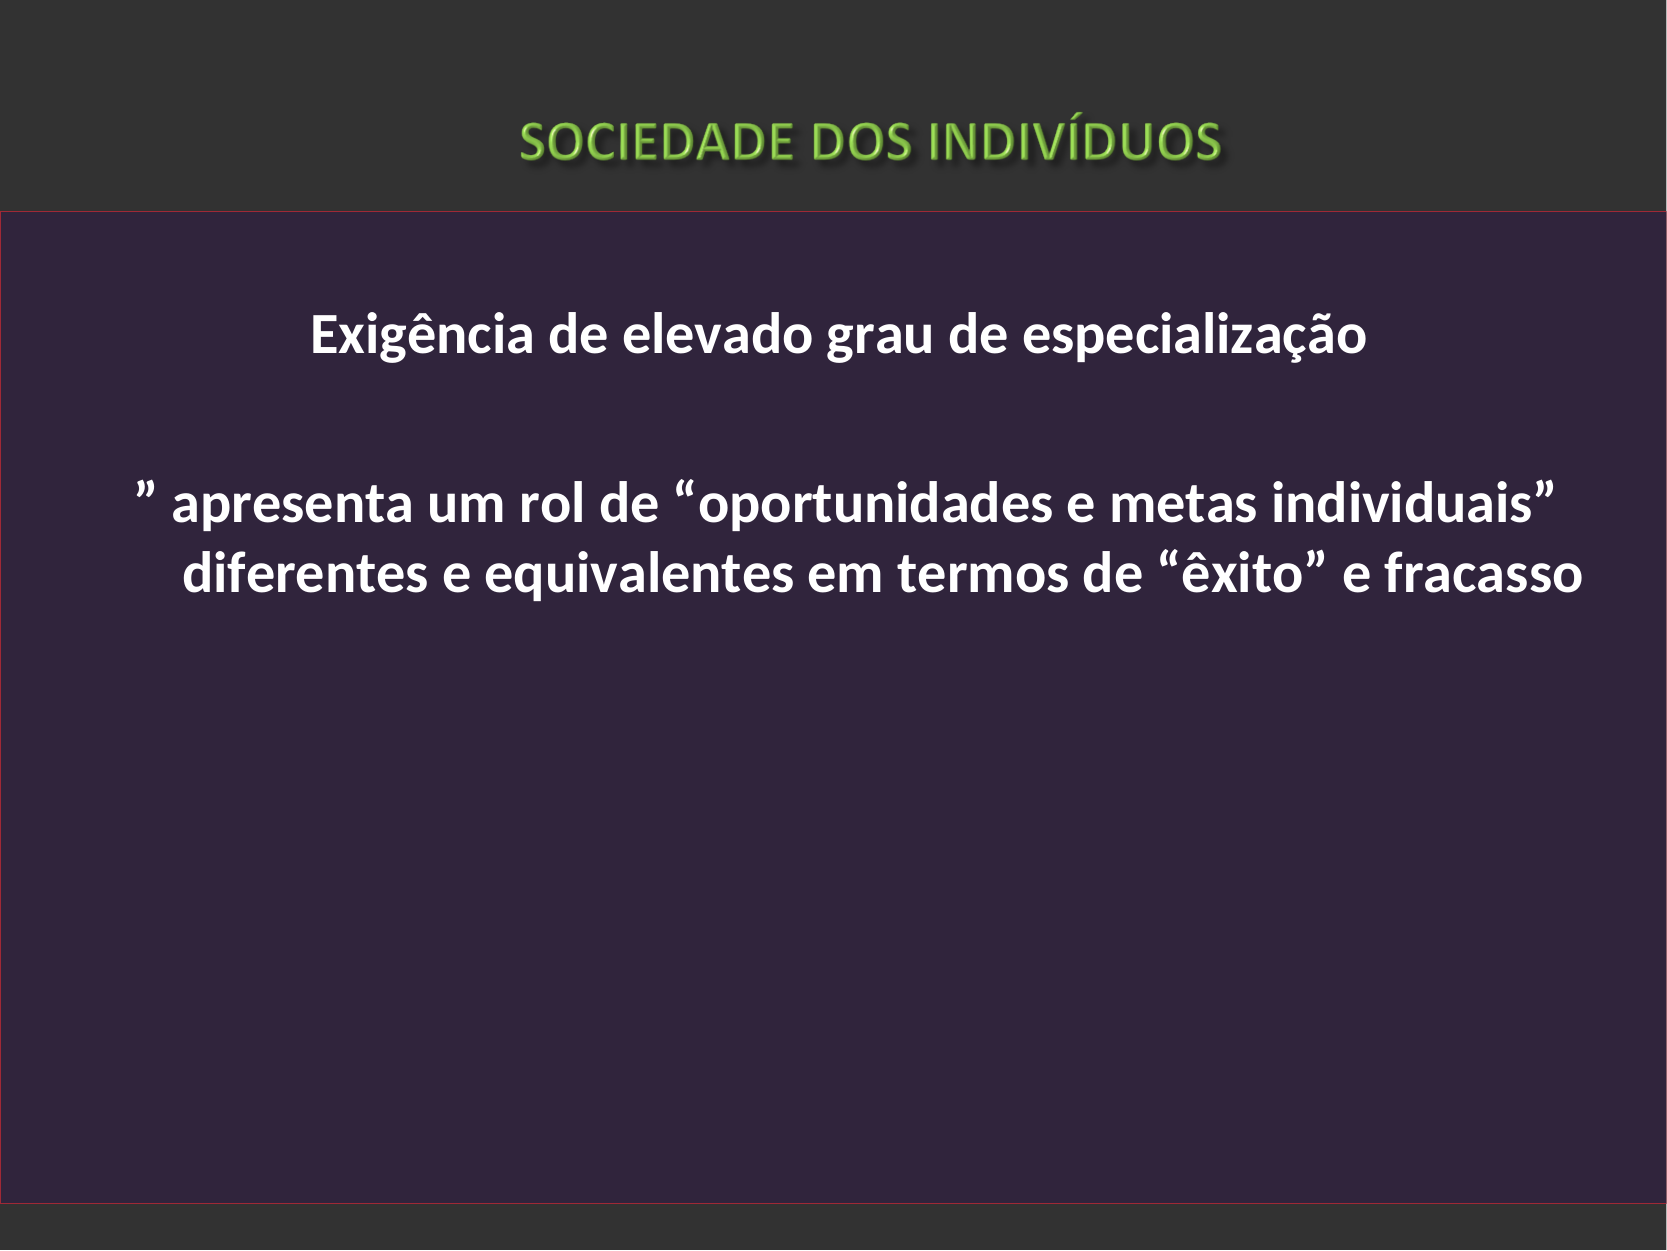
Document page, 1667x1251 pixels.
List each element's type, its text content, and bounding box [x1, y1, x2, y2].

list Exigência de elevado grau de especialização ” apresenta um rol de “oportunidades e metas individuais” diferentes e equivalentes em termos de “êxito” e fracasso [0, 211, 1667, 1204]
text_box [0, 0, 1667, 211]
